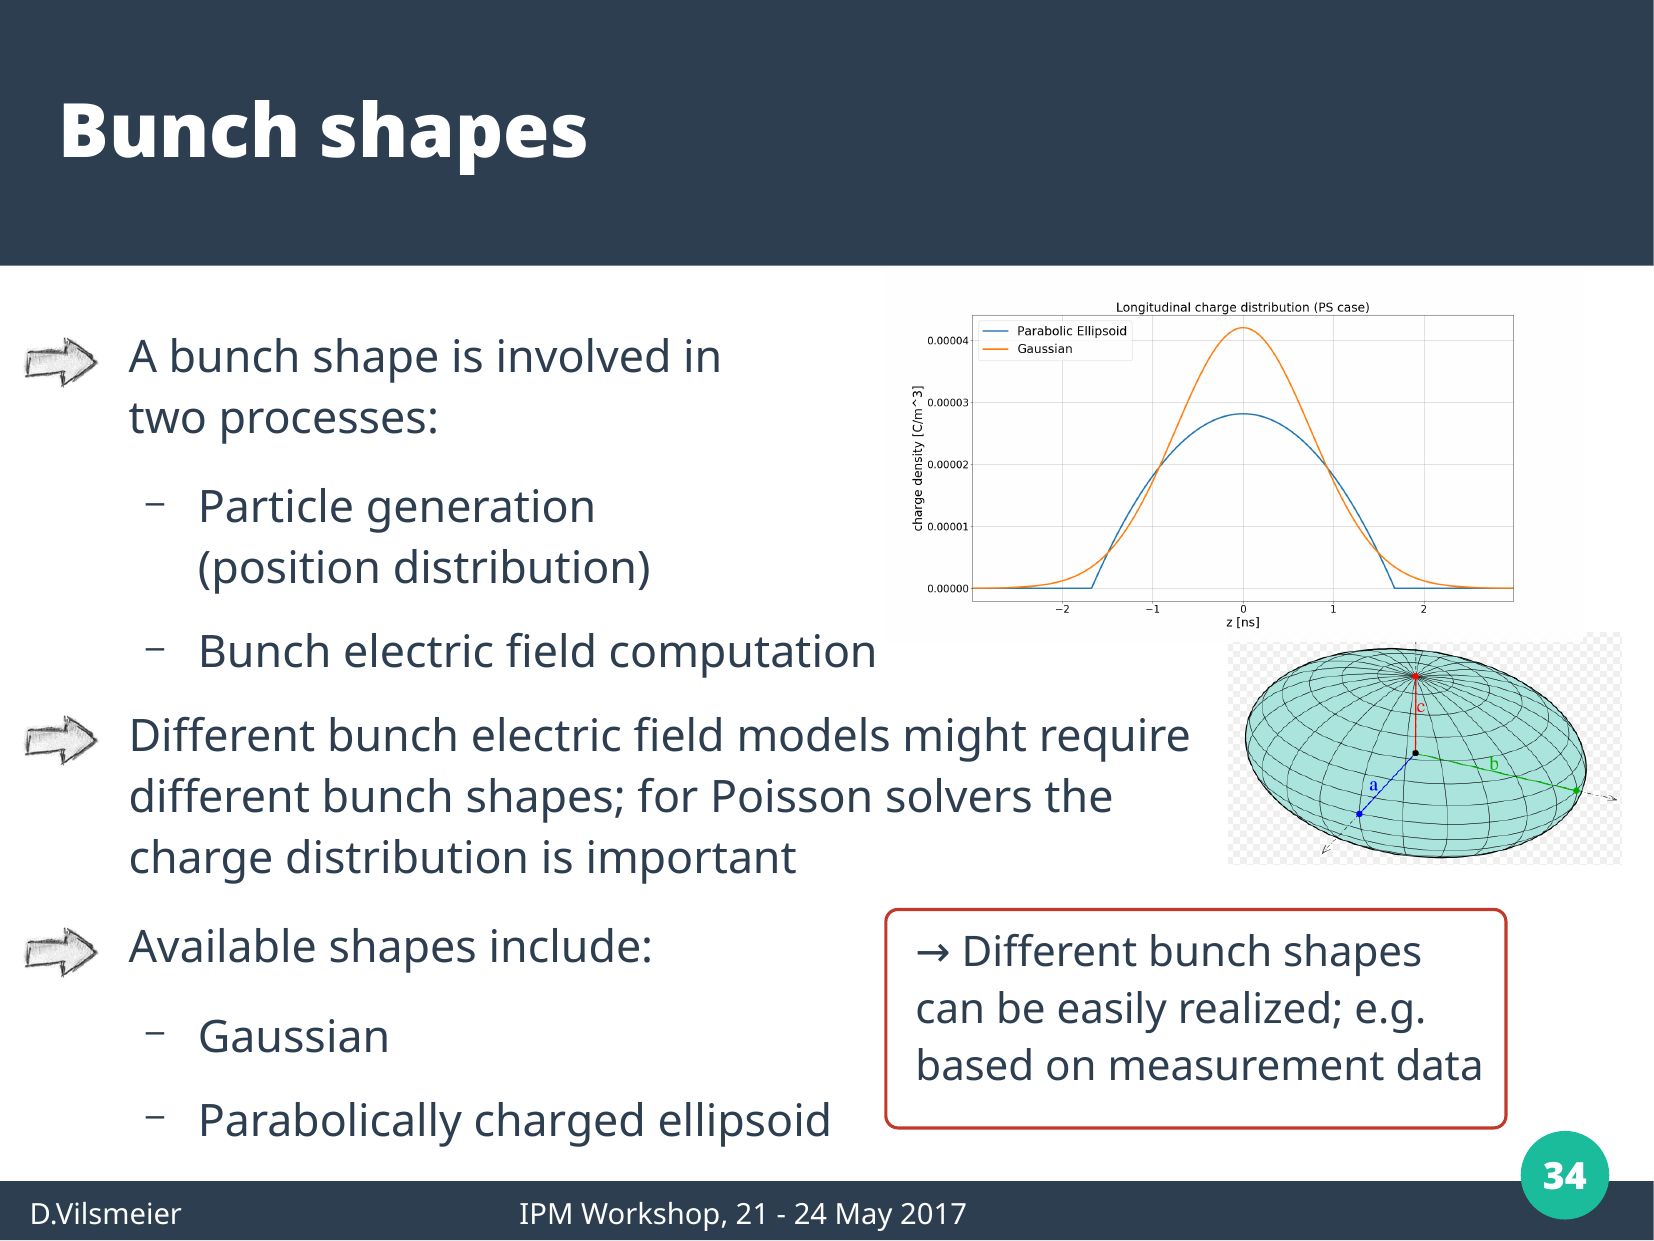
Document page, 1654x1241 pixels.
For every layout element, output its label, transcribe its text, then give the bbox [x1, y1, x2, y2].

picture [19, 910, 101, 992]
picture [19, 320, 101, 402]
picture [19, 698, 101, 780]
list → Different bunch shapes can be easily realized; e.g. based on measurement data [915, 1130, 1489, 1134]
title Bunch shapes [59, 49, 1595, 207]
picture [885, 270, 1622, 865]
list A bunch shape is involved in two processes: Particle generation (position distribution) Bunch electric field computation Different bunch electric field models might require different bunch shapes; for Poisson solvers the charge distribution is important Available shapes include: Gaussian Parabolically charged ellipsoid [59, 324, 1595, 1152]
list → Different bunch shapes can be easily realized; e.g. based on measurement data [915, 921, 1489, 1126]
